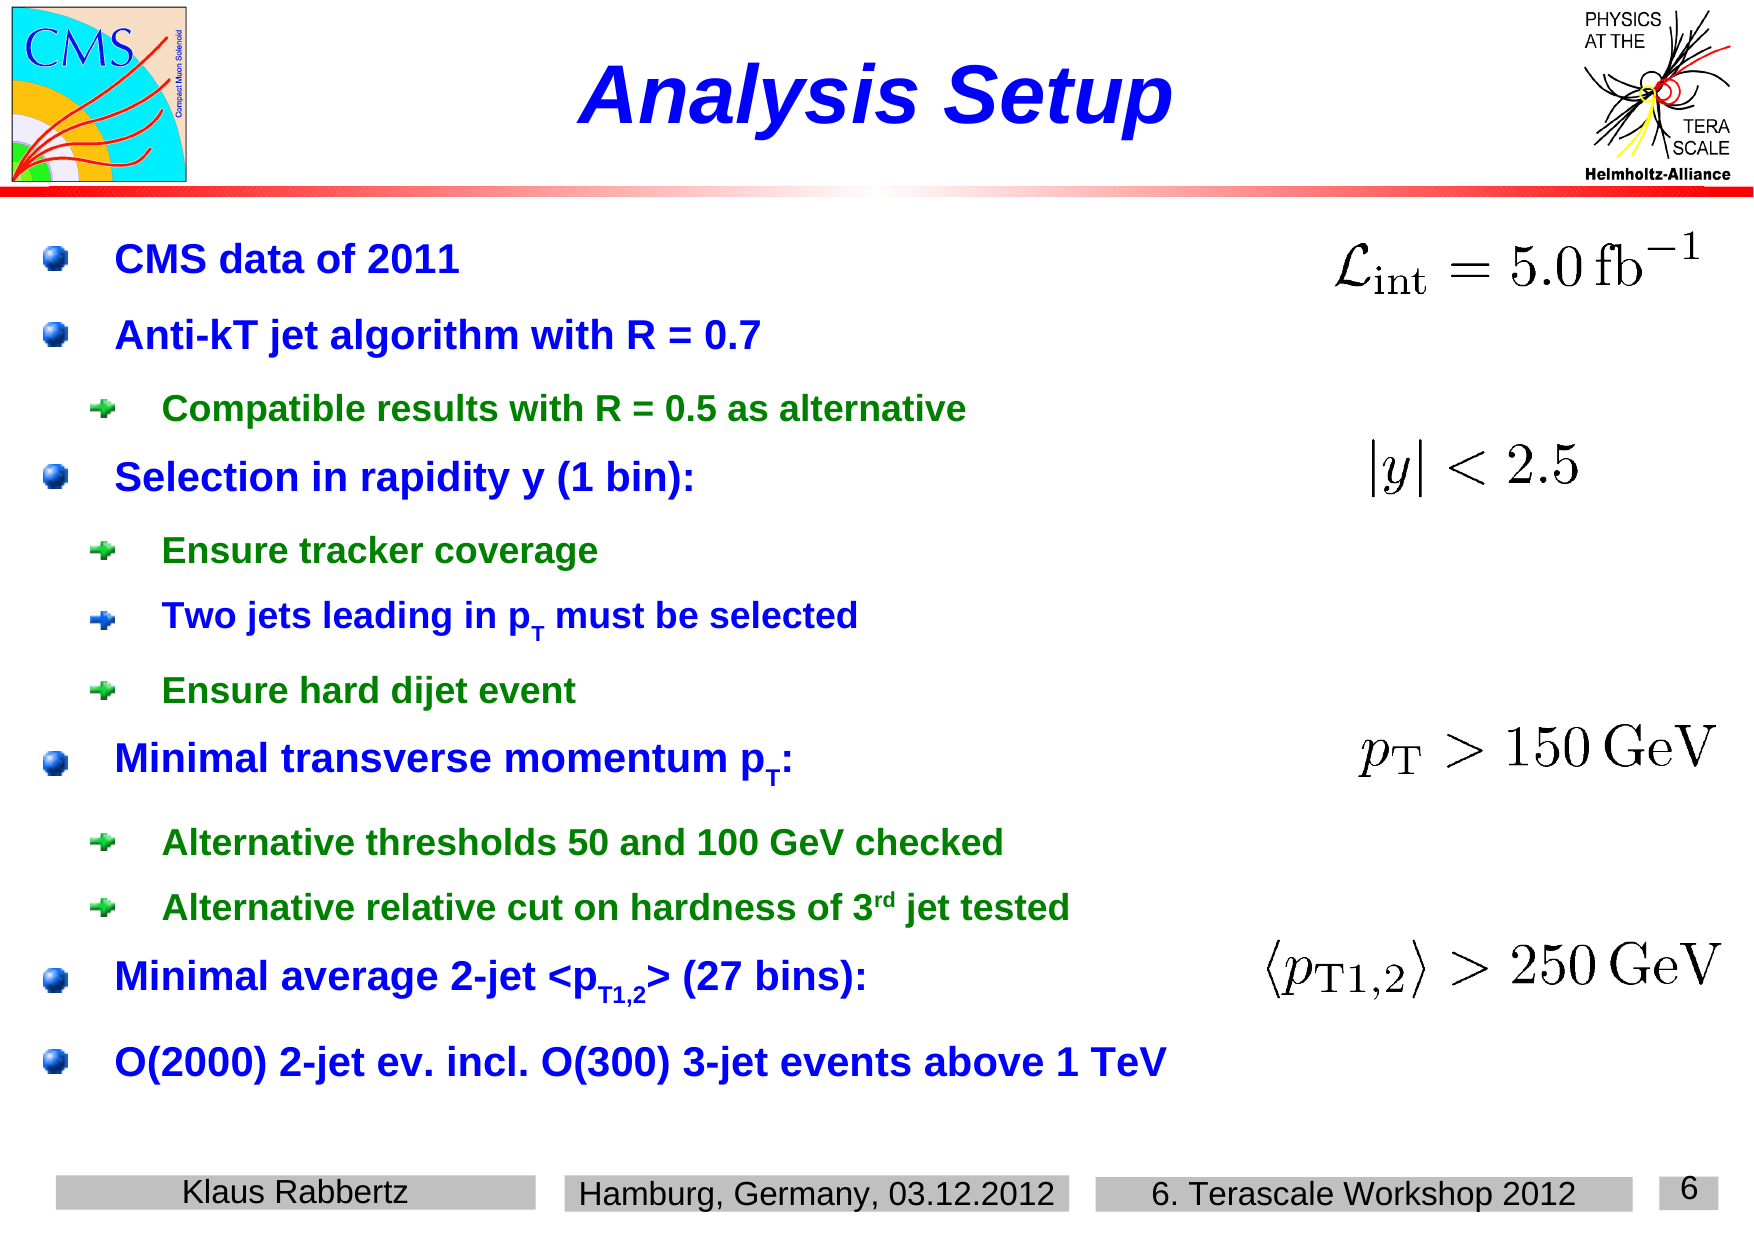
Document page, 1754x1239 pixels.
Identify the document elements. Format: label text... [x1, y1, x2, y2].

list CMS data of 2011 Anti-kT jet algorithm with R = 0.7 Compatible results with R = 0.5 as alternative Selection in rapidity y (1 bin): Ensure tracker coverage Two jets leading in pT must be selected Ensure hard dijet event Minimal transverse momentum pT: Alternative thresholds 50 and 100 GeV checked Alternative relative cut on hardness of 3rd jet tested Minimal average 2-jet <pT1,2> (27 bins): O(2000) 2-jet ev. incl. O(300) 3-jet events above 1 TeV [31, 235, 1394, 1087]
picture [1355, 432, 1588, 502]
picture [1328, 228, 1708, 299]
picture [1350, 720, 1724, 785]
picture [11, 6, 187, 182]
title Analysis Setup [197, 12, 1556, 178]
picture [1250, 932, 1729, 1003]
picture [1570, 3, 1744, 191]
